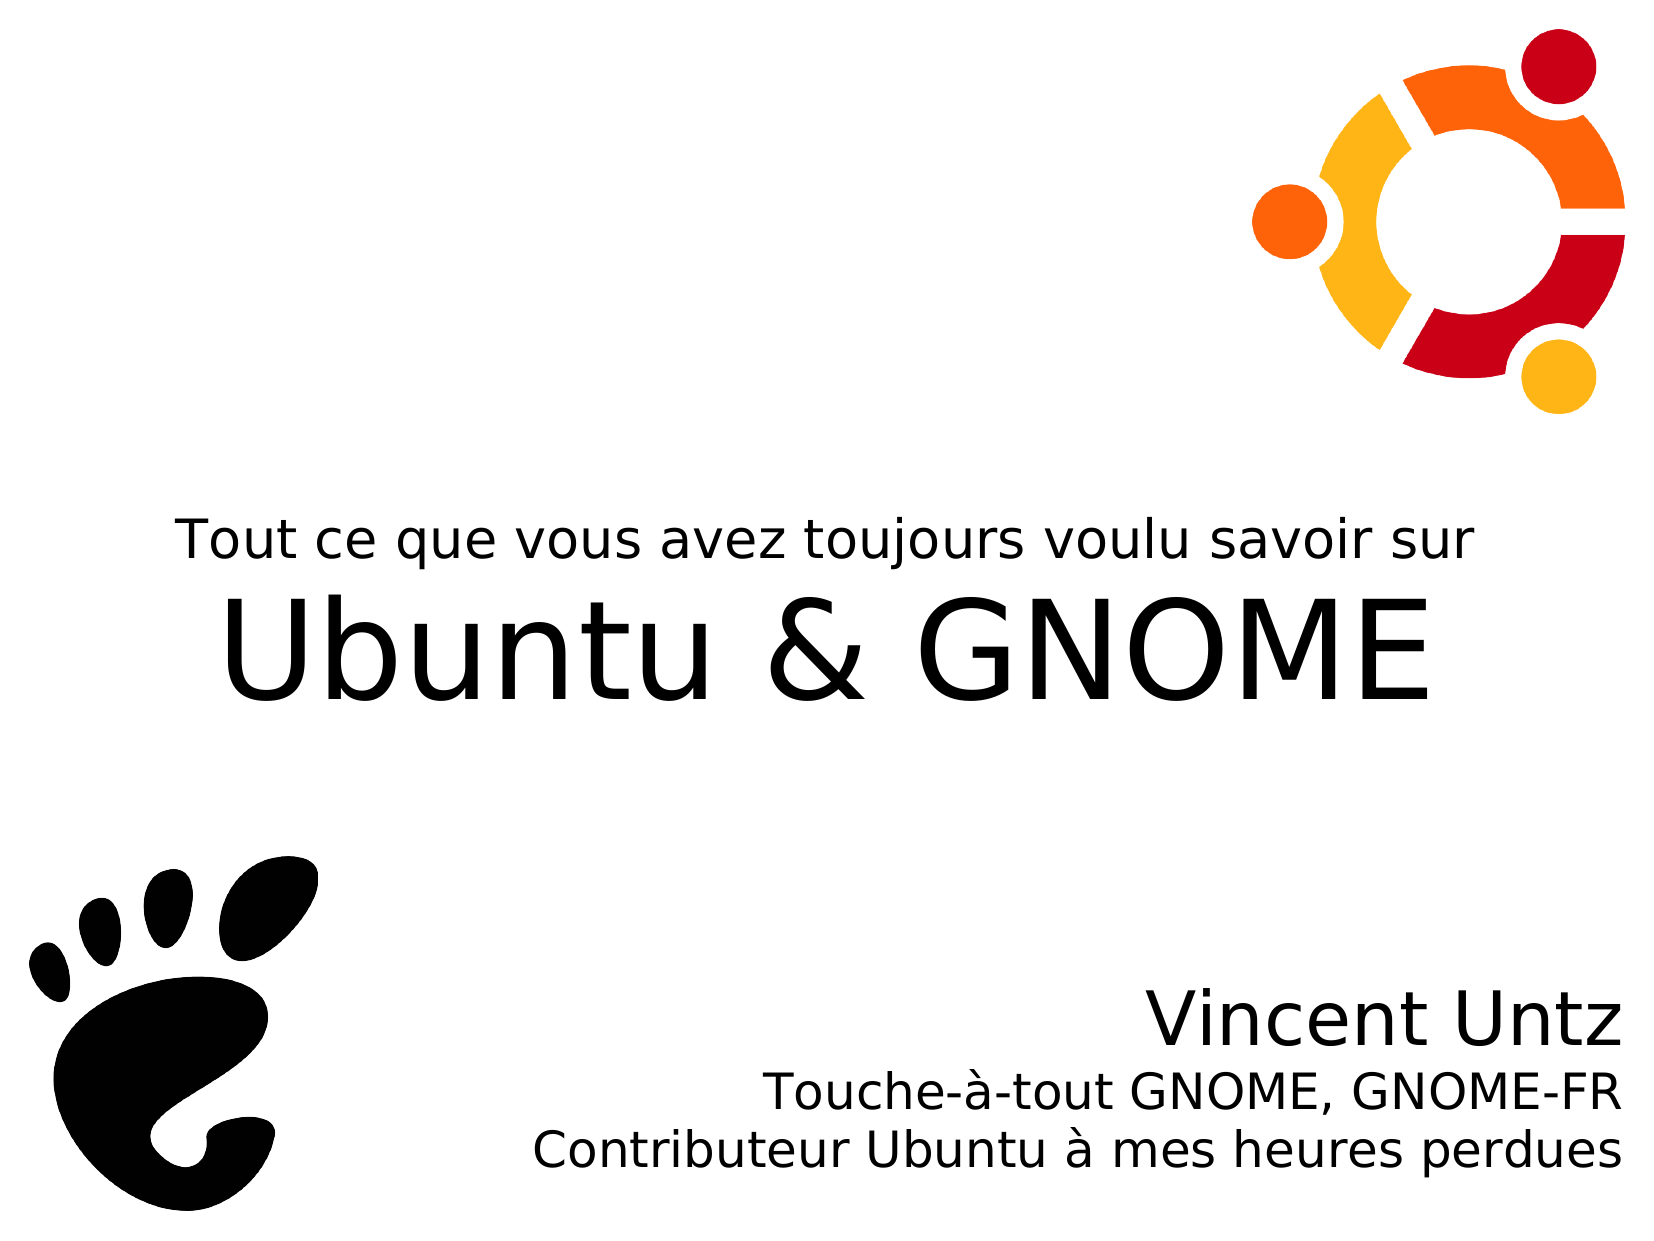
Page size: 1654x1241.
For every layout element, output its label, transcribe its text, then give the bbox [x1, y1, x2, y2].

title Tout ce que vous avez toujours voulu savoir sur Ubuntu & GNOME [82, 508, 1571, 732]
picture [29, 856, 318, 1211]
picture [1252, 29, 1625, 414]
title Vincent Untz Touche-à-tout GNOME, GNOME-FR Contributeur Ubuntu à mes heures perdues [501, 944, 1625, 1211]
